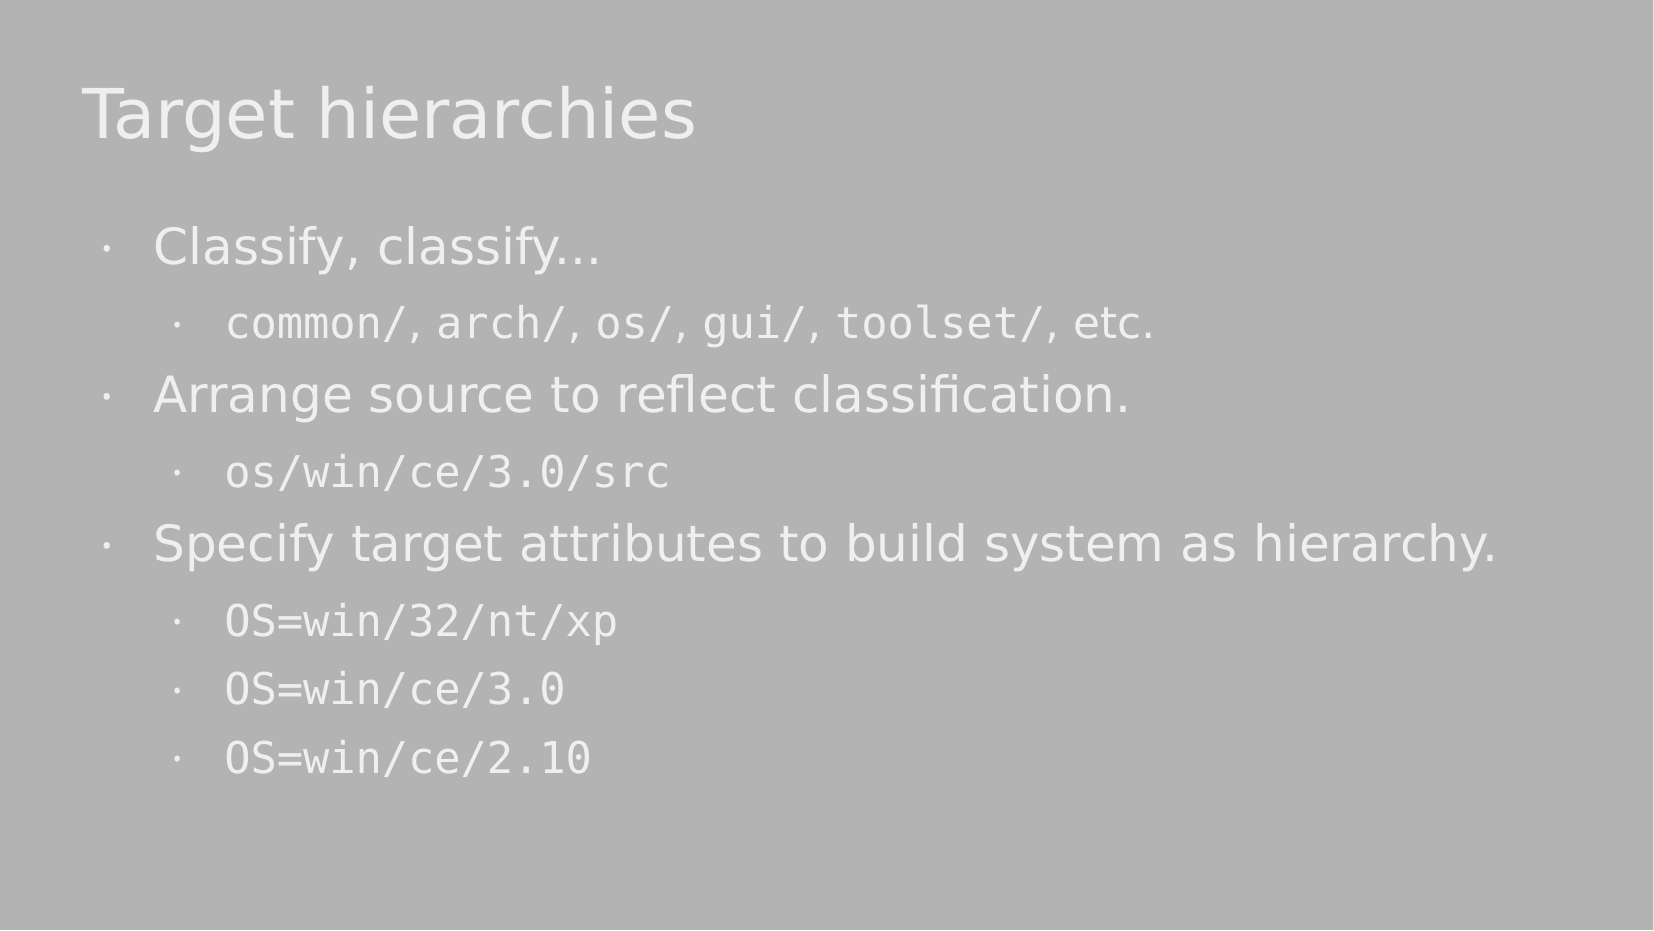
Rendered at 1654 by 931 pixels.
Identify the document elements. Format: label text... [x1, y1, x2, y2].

title Target hierarchies [82, 37, 1571, 193]
list Classify, classify... common/, arch/, os/, gui/, toolset/, etc. Arrange source to reflect classification. os/win/ce/3.0/src Specify target attributes to build system as hierarchy. OS=win/32/nt/xp OS=win/ce/3.0 OS=win/ce/2.10 [82, 217, 1571, 784]
